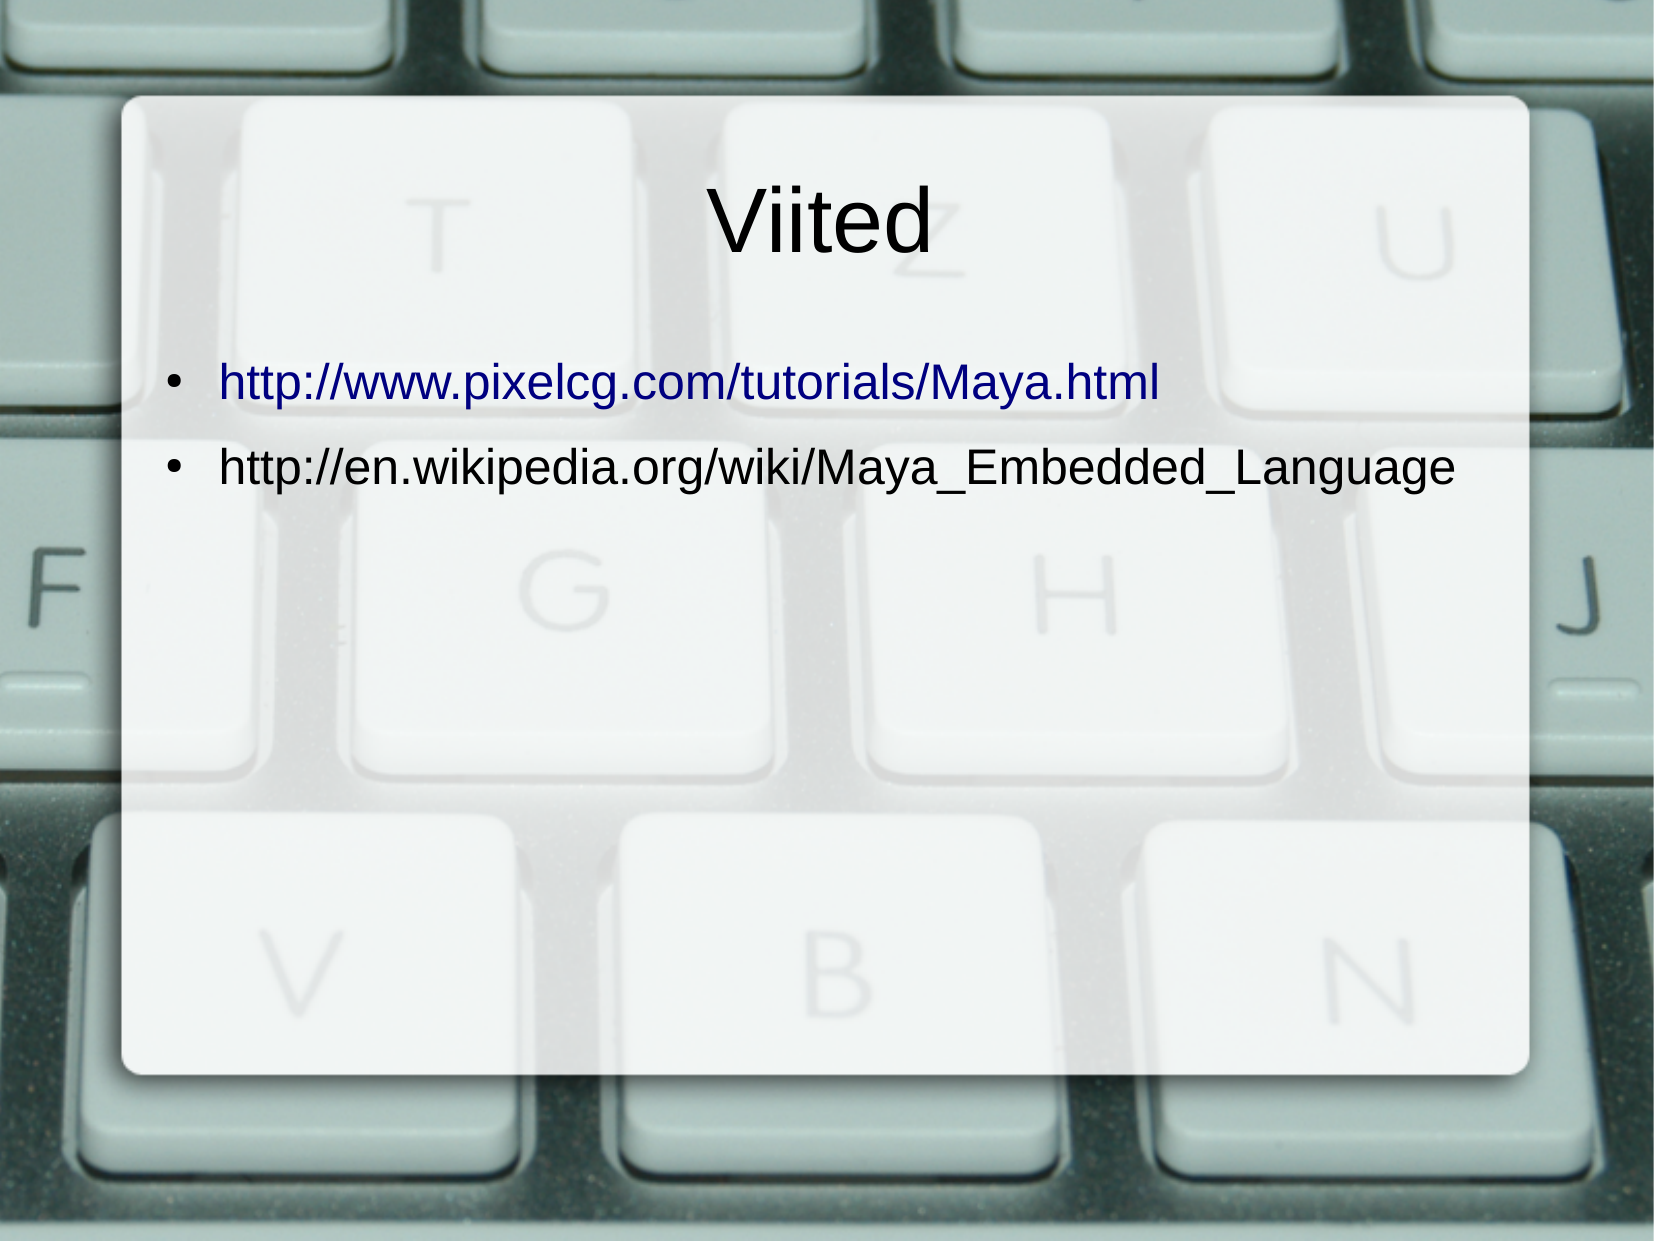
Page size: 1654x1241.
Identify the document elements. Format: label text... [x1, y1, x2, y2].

picture [0, 0, 1654, 1241]
list http://www.pixelcg.com/tutorials/Maya.html http://en.wikipedia.org/wiki/Maya_Embedded_Language [147, 354, 1506, 1049]
title Viited [135, 125, 1506, 318]
